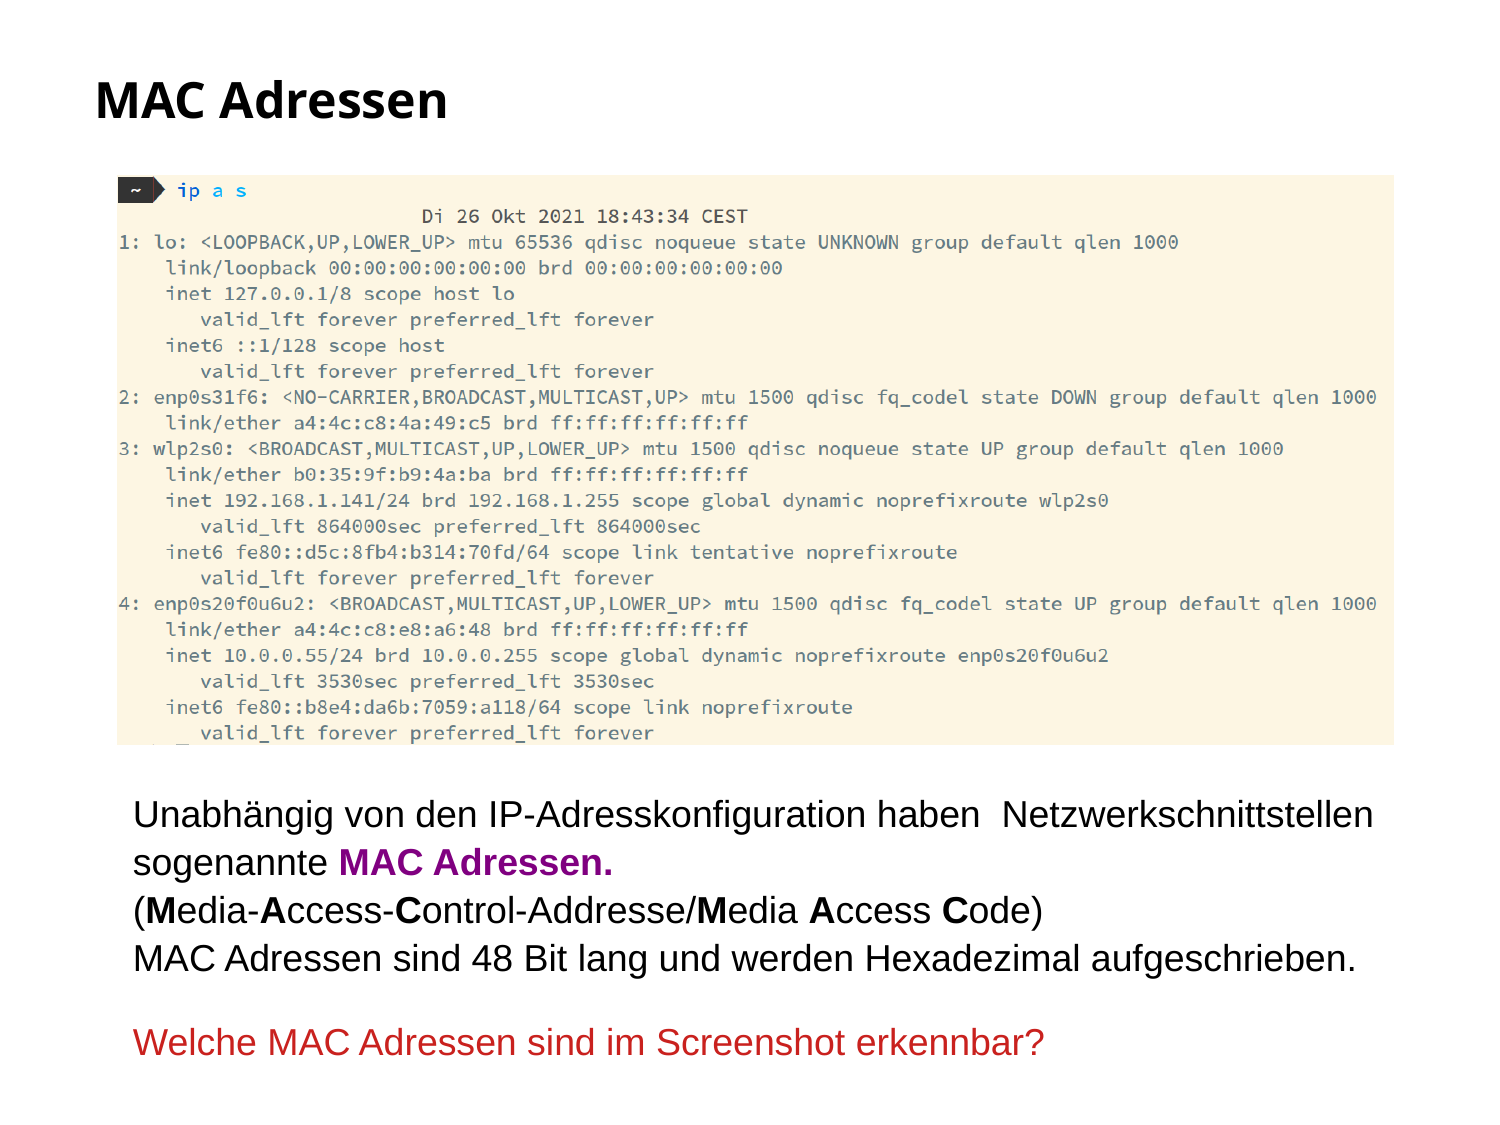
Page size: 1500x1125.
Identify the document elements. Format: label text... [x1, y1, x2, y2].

picture [117, 175, 1394, 745]
title MAC Adressen [79, 59, 1430, 139]
text_box Unabhängig von den IP-Adresskonfiguration haben Netzwerkschnittstellen sogenannte MAC Adressen. (Media-Access-Control-Addresse/Media Access Code) MAC Adressen sind 48 Bit lang und werden Hexadezimal aufgeschrieben. Welche MAC Adressen sind im Screenshot erkennbar? [118, 779, 1406, 1072]
